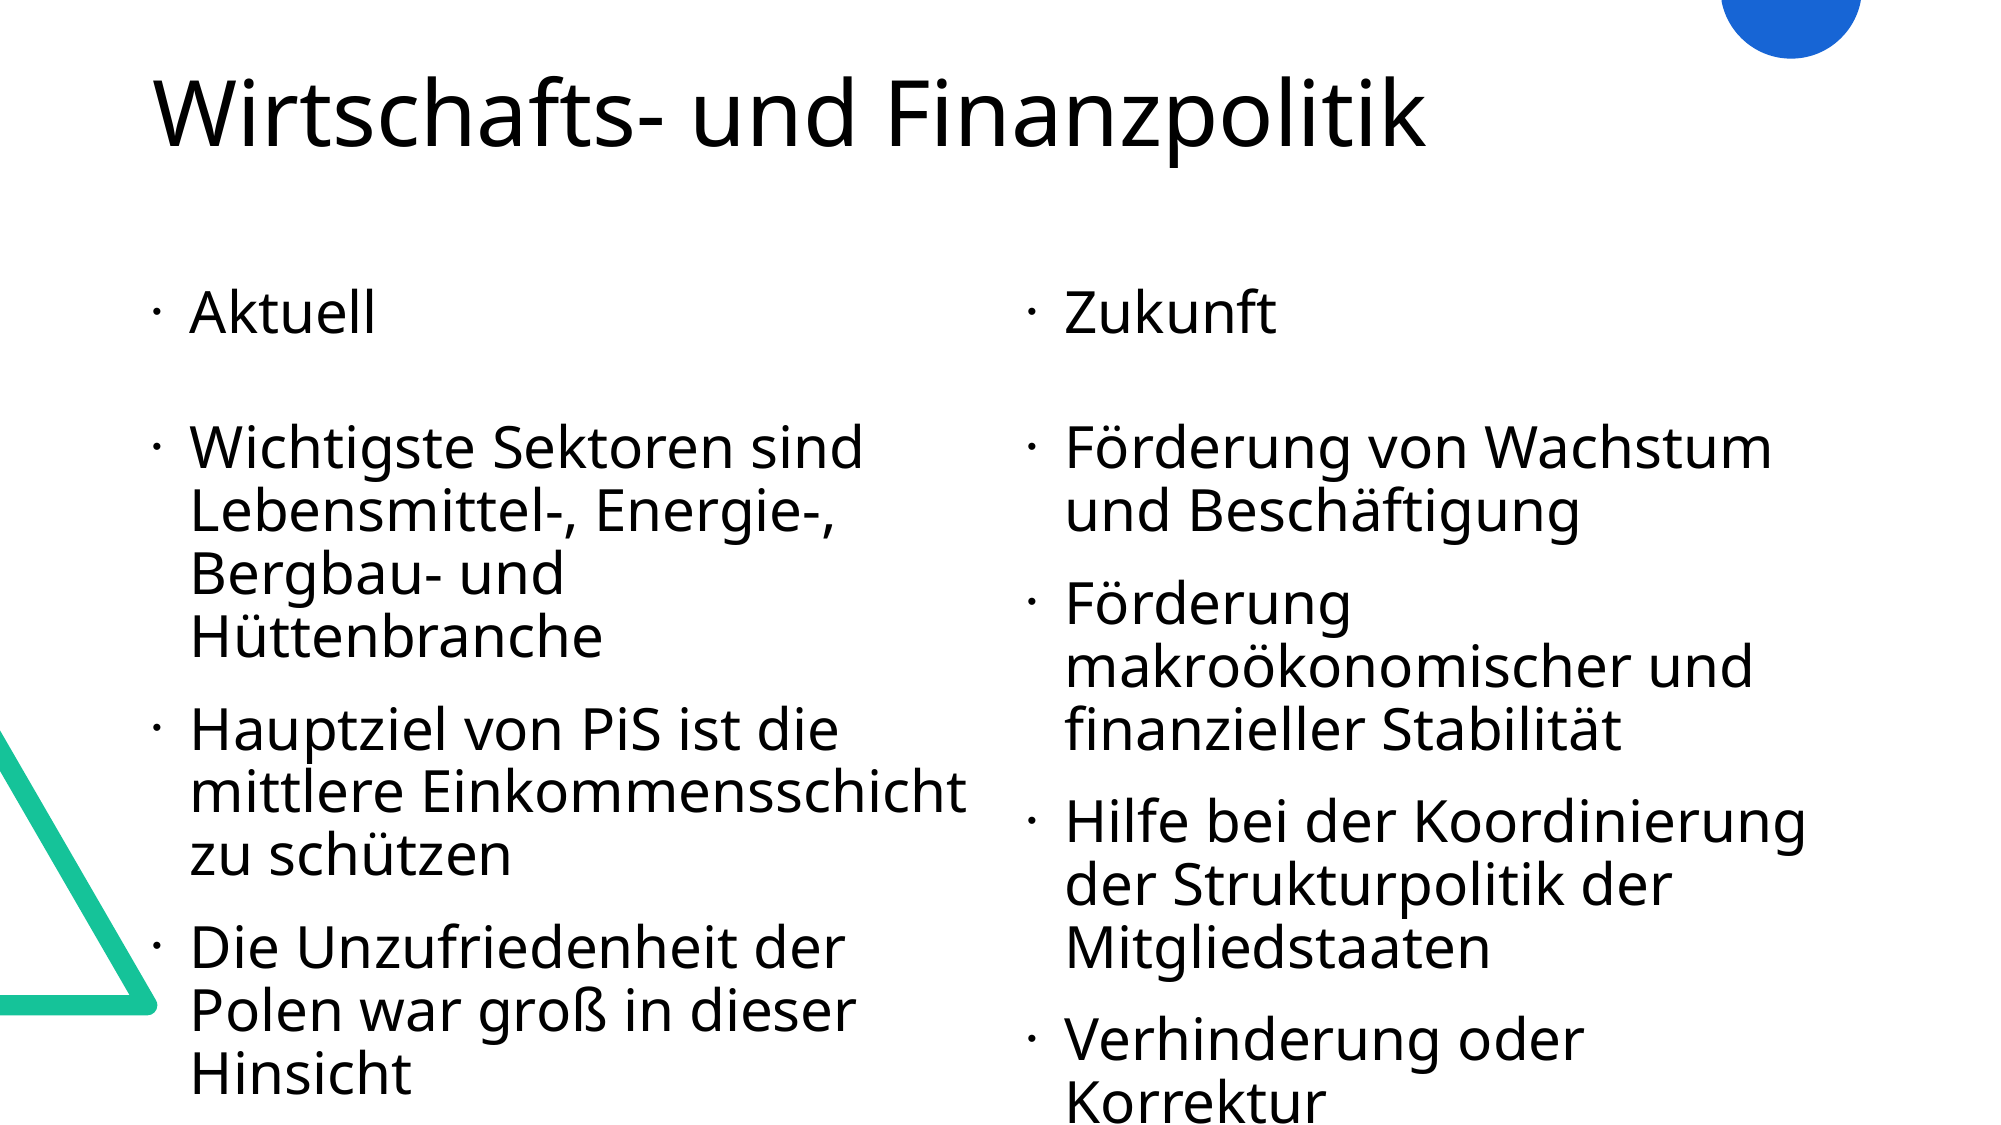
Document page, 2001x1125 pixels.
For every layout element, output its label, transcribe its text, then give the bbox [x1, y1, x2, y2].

list Zukunft [1012, 275, 1863, 410]
title Wirtschafts- und Finanzpolitik [137, 59, 1863, 278]
list Wichtigste Sektoren sind Lebensmittel-, Energie-, Bergbau- und Hüttenbranche Hauptziel von PiS ist die mittlere Einkommensschicht zu schützen Die Unzufriedenheit der Polen war groß in dieser Hinsicht Polens Wirtschaft könnte 2022 schneller wachsen als der EU-Durchschnitt [137, 410, 984, 1016]
list Aktuell [137, 275, 984, 410]
list Förderung von Wachstum und Beschäftigung Förderung makroökonomischer und finanzieller Stabilität Hilfe bei der Koordinierung der Strukturpolitik der Mitgliedstaaten Verhinderung oder Korrektur makroökonomischer Ungleichgewichte [1012, 410, 1863, 1016]
